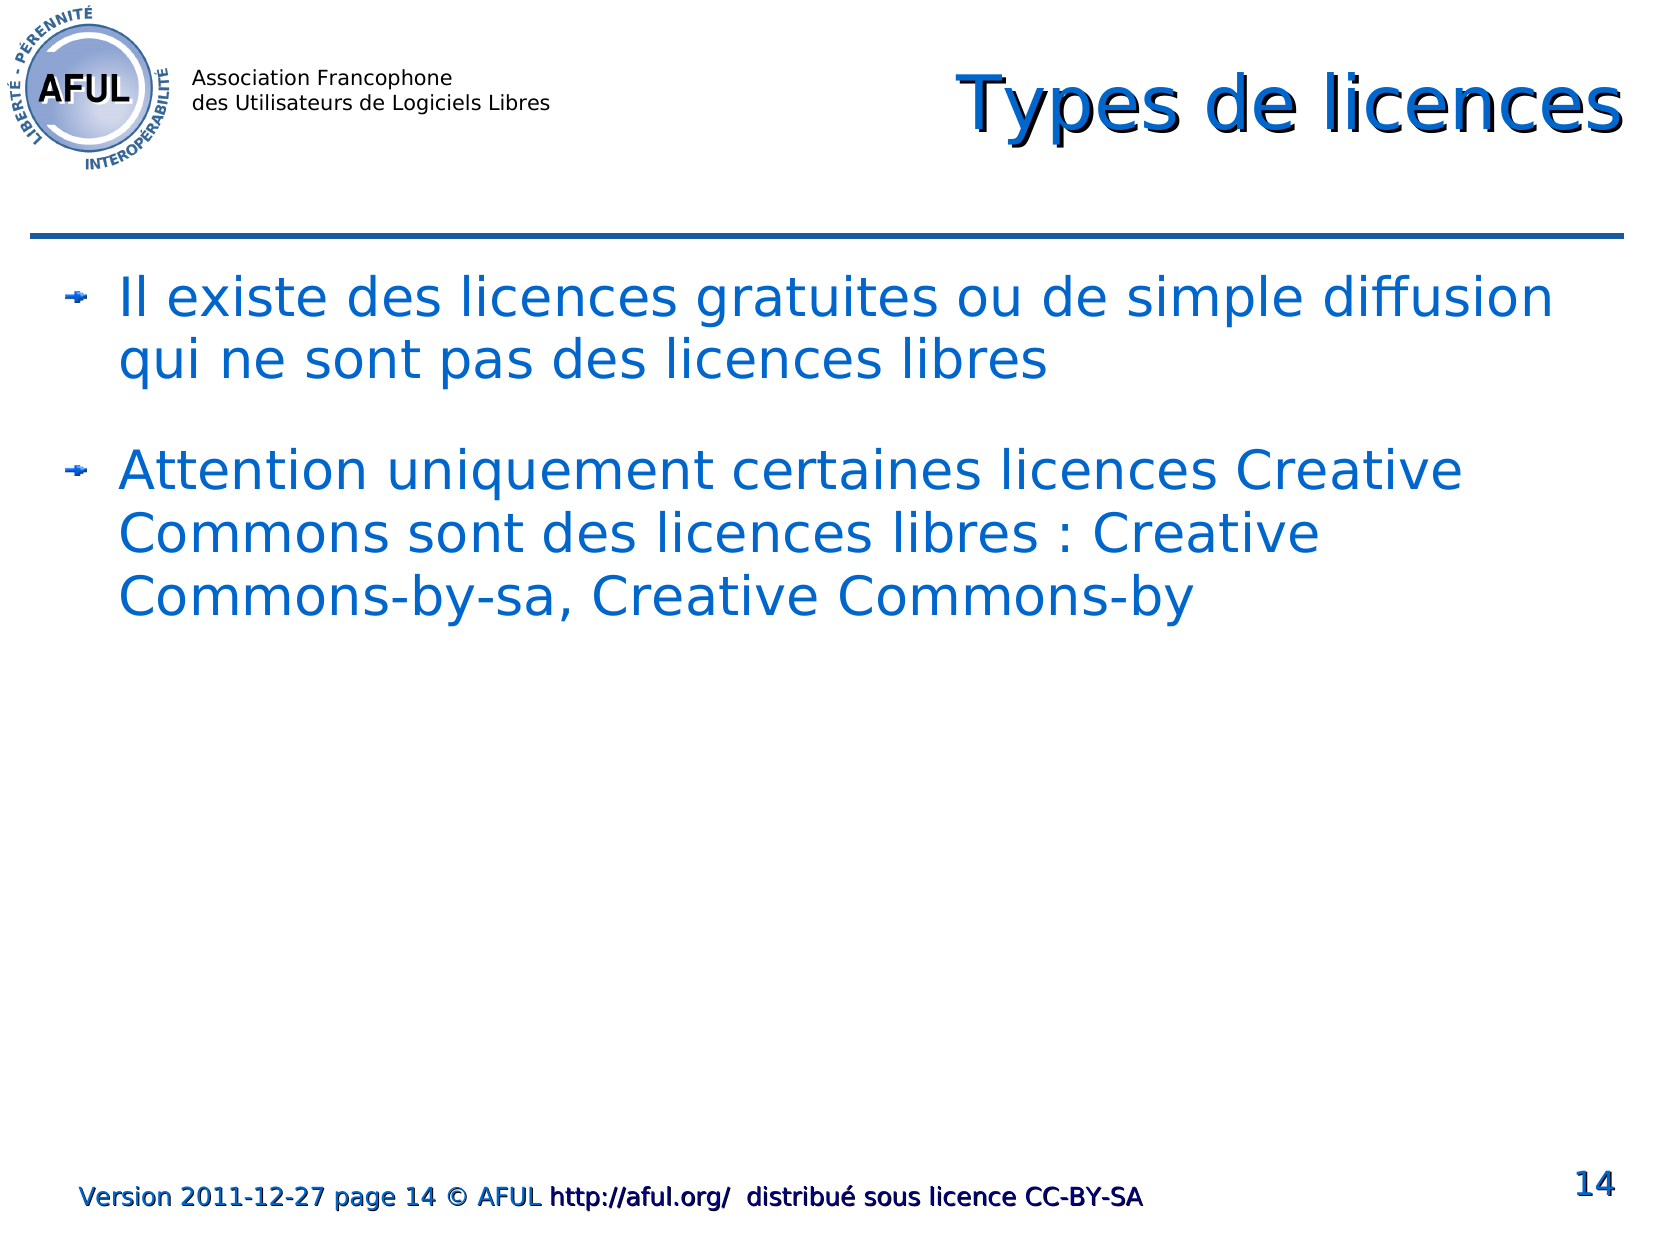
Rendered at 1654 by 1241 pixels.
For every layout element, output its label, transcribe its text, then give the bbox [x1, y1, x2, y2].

title Types de licences [501, 0, 1625, 207]
picture [0, 0, 178, 178]
list Il existe des licences gratuites ou de simple diffusion qui ne sont pas des licences libres Attention uniquement certaines licences Creative Commons sont des licences libres : Creative Commons-by-sa, Creative Commons-by [47, 265, 1595, 1211]
